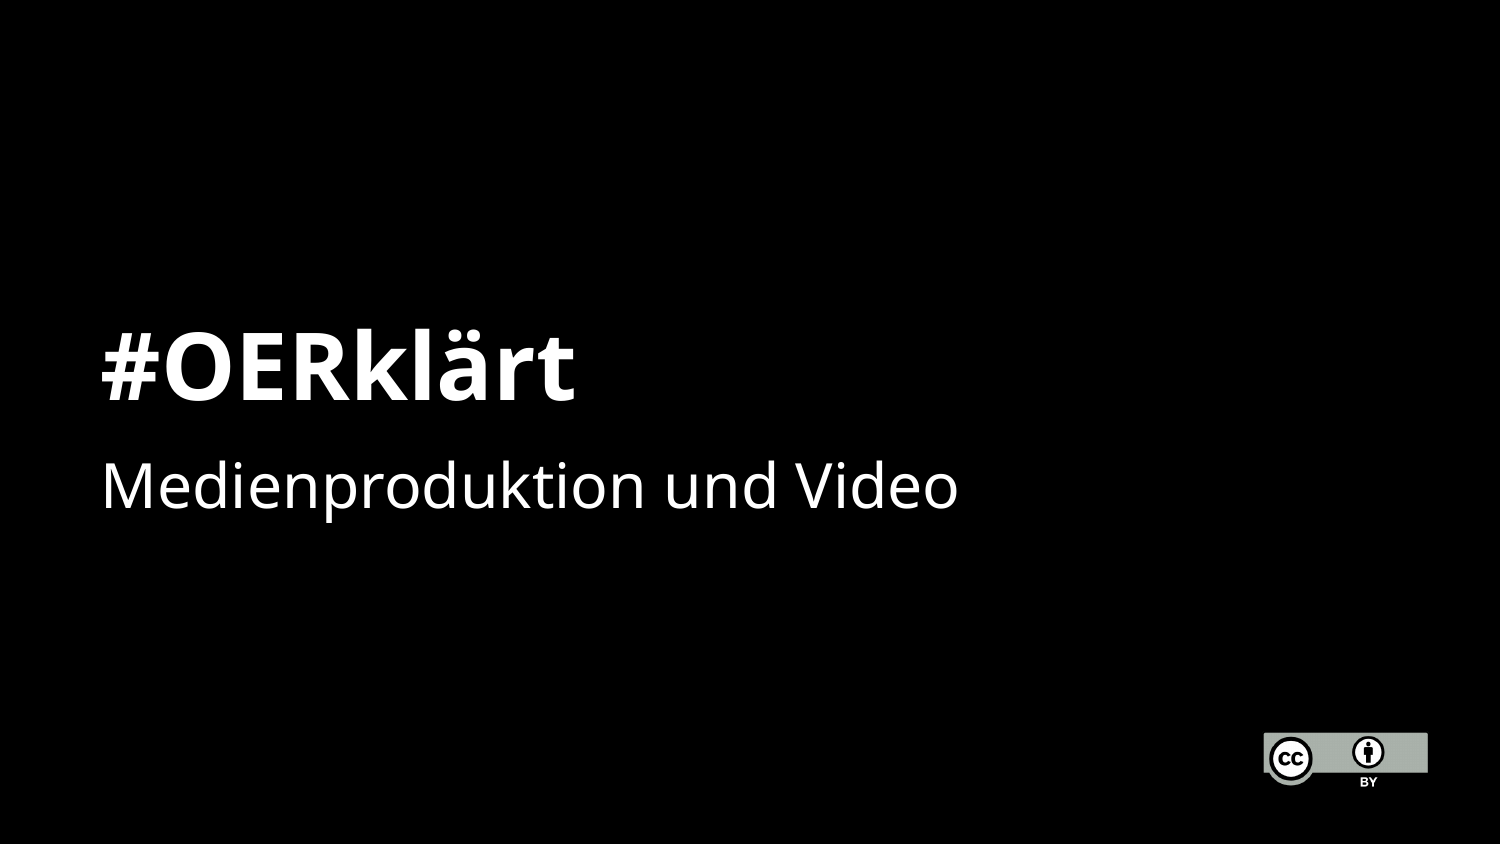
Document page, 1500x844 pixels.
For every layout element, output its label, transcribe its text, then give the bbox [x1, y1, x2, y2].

title #OERklärt [85, 134, 1211, 429]
subtitle Medienproduktion und Video [85, 446, 1211, 651]
picture [1262, 731, 1429, 790]
